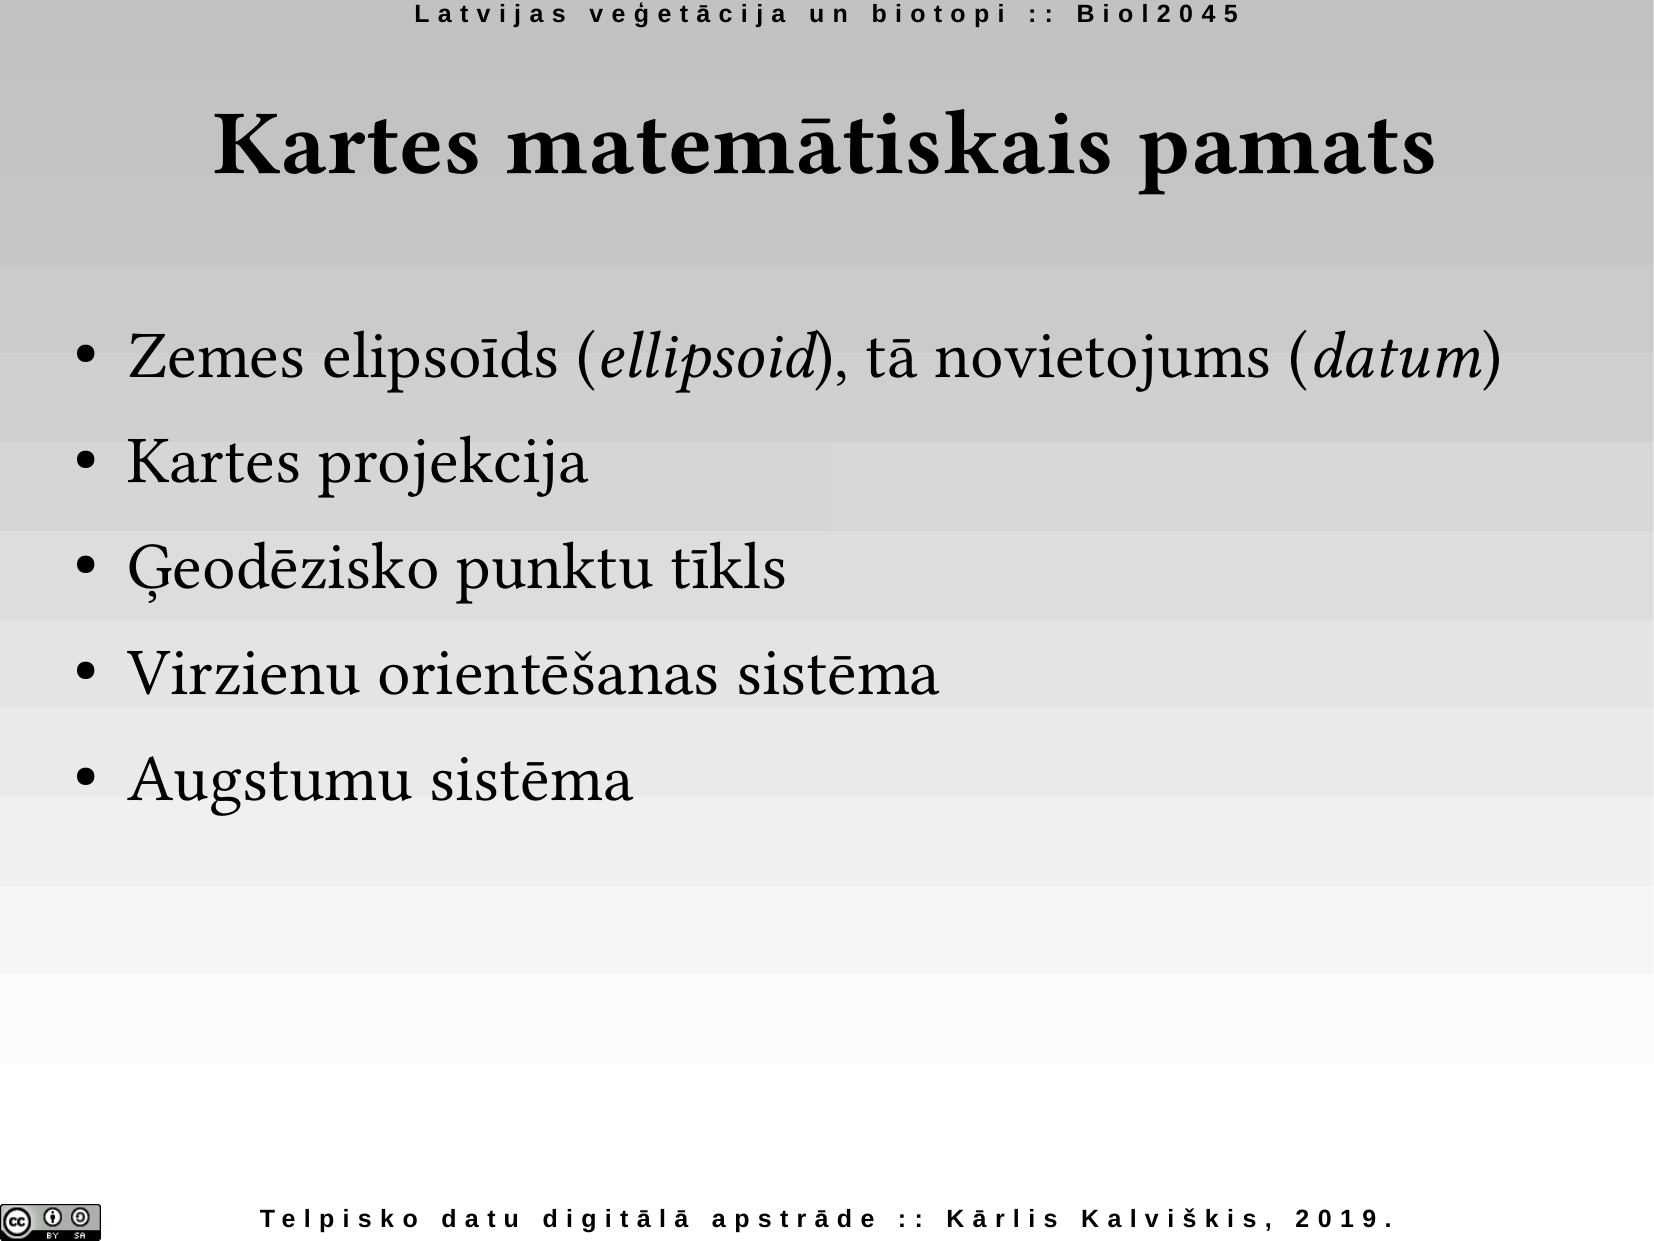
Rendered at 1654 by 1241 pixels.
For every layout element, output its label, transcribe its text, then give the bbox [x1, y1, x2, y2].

title Kartes matemātiskais pamats [0, 1, 1654, 287]
picture [0, 287, 1654, 1241]
list Zemes elipsoīds (ellipsoid), tā novietojums (datum) Kartes projekcija Ģeodēzisko punktu tīkls Virzienu orientēšanas sistēma Augstumu sistēma [56, 317, 1600, 1175]
